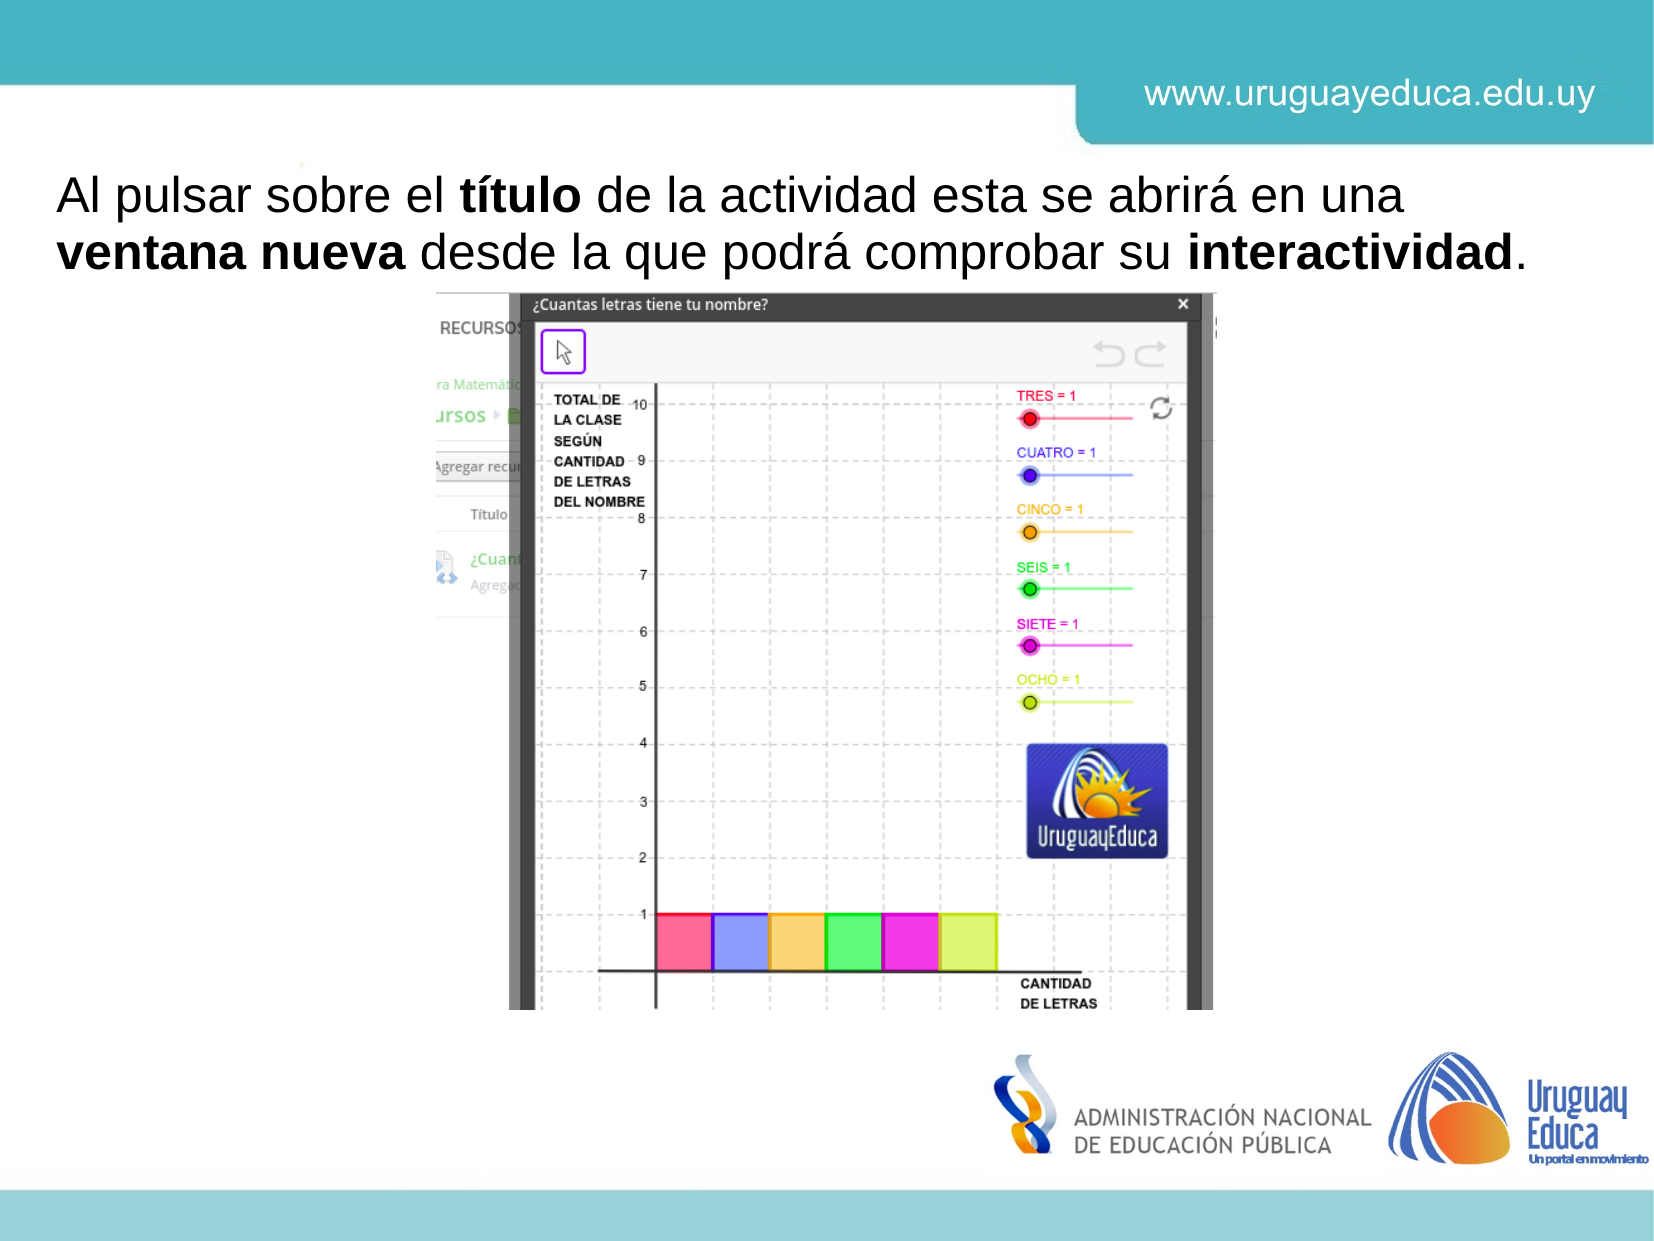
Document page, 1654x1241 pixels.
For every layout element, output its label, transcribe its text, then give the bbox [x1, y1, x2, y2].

title Al pulsar sobre el título de la actividad esta se abrirá en una ventana nueva desde la que podrá comprobar su interactividad. [56, 0, 1598, 472]
picture [0, 0, 1654, 1241]
